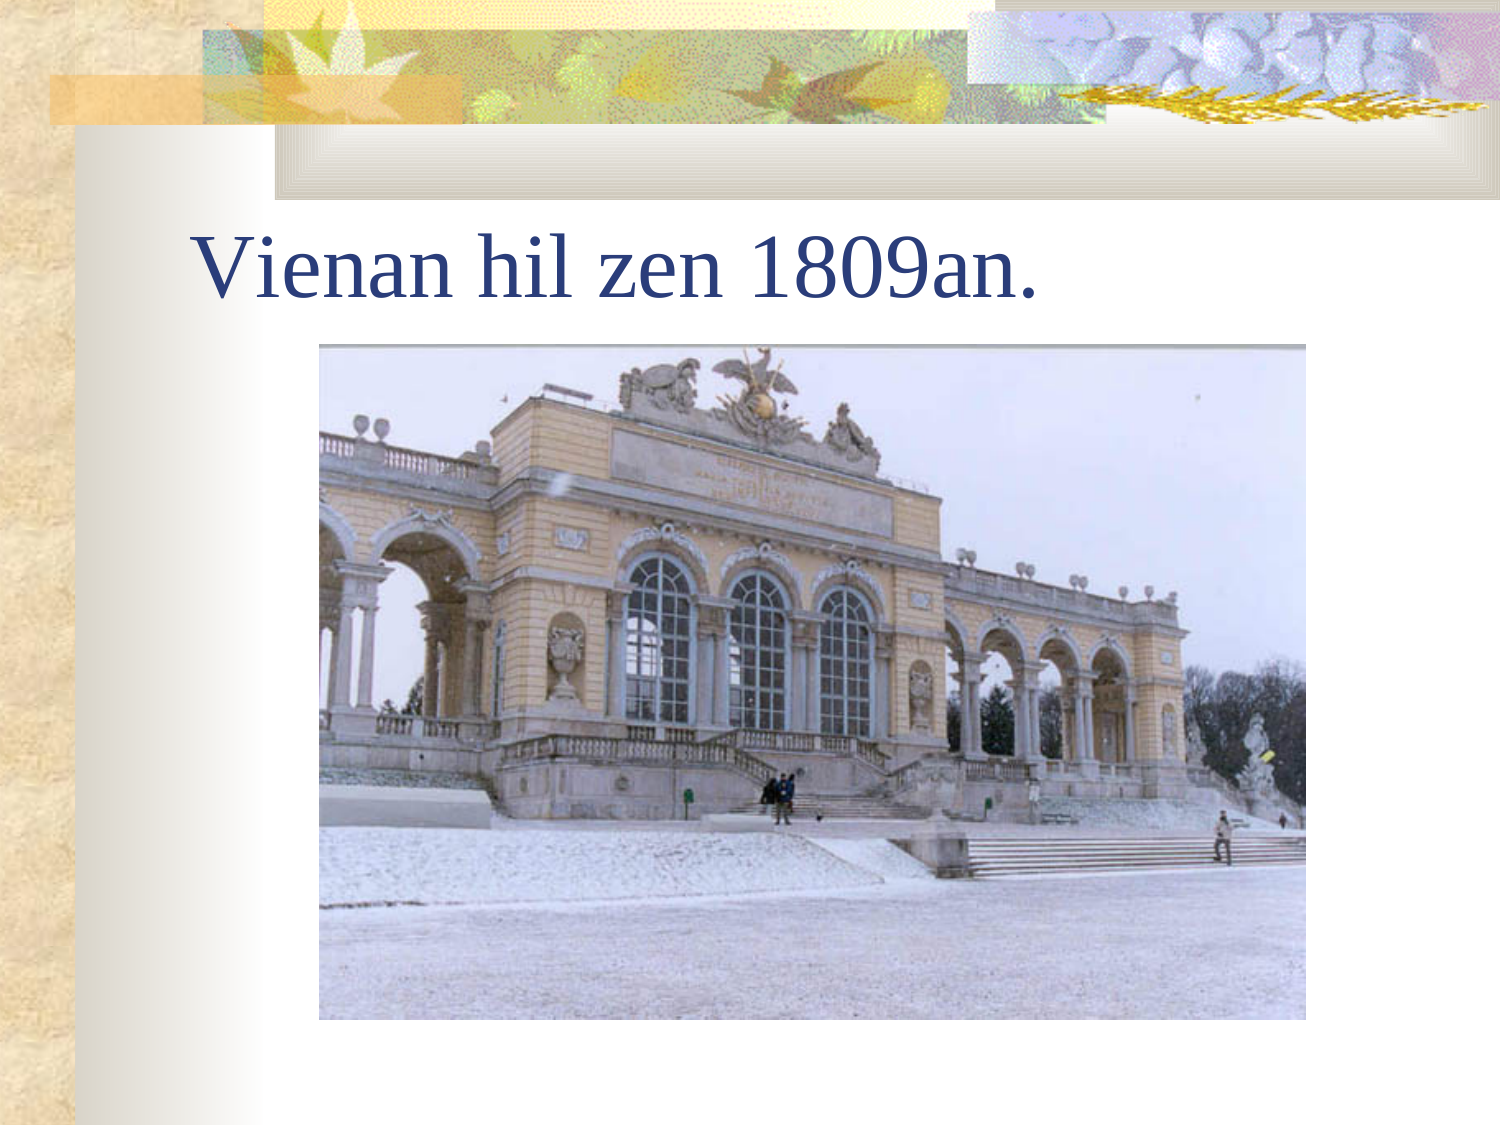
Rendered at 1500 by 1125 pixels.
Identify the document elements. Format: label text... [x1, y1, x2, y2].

picture [0, 0, 1500, 1125]
chart [319, 344, 1306, 1020]
title Vienan hil zen 1809an. [174, 137, 1450, 325]
